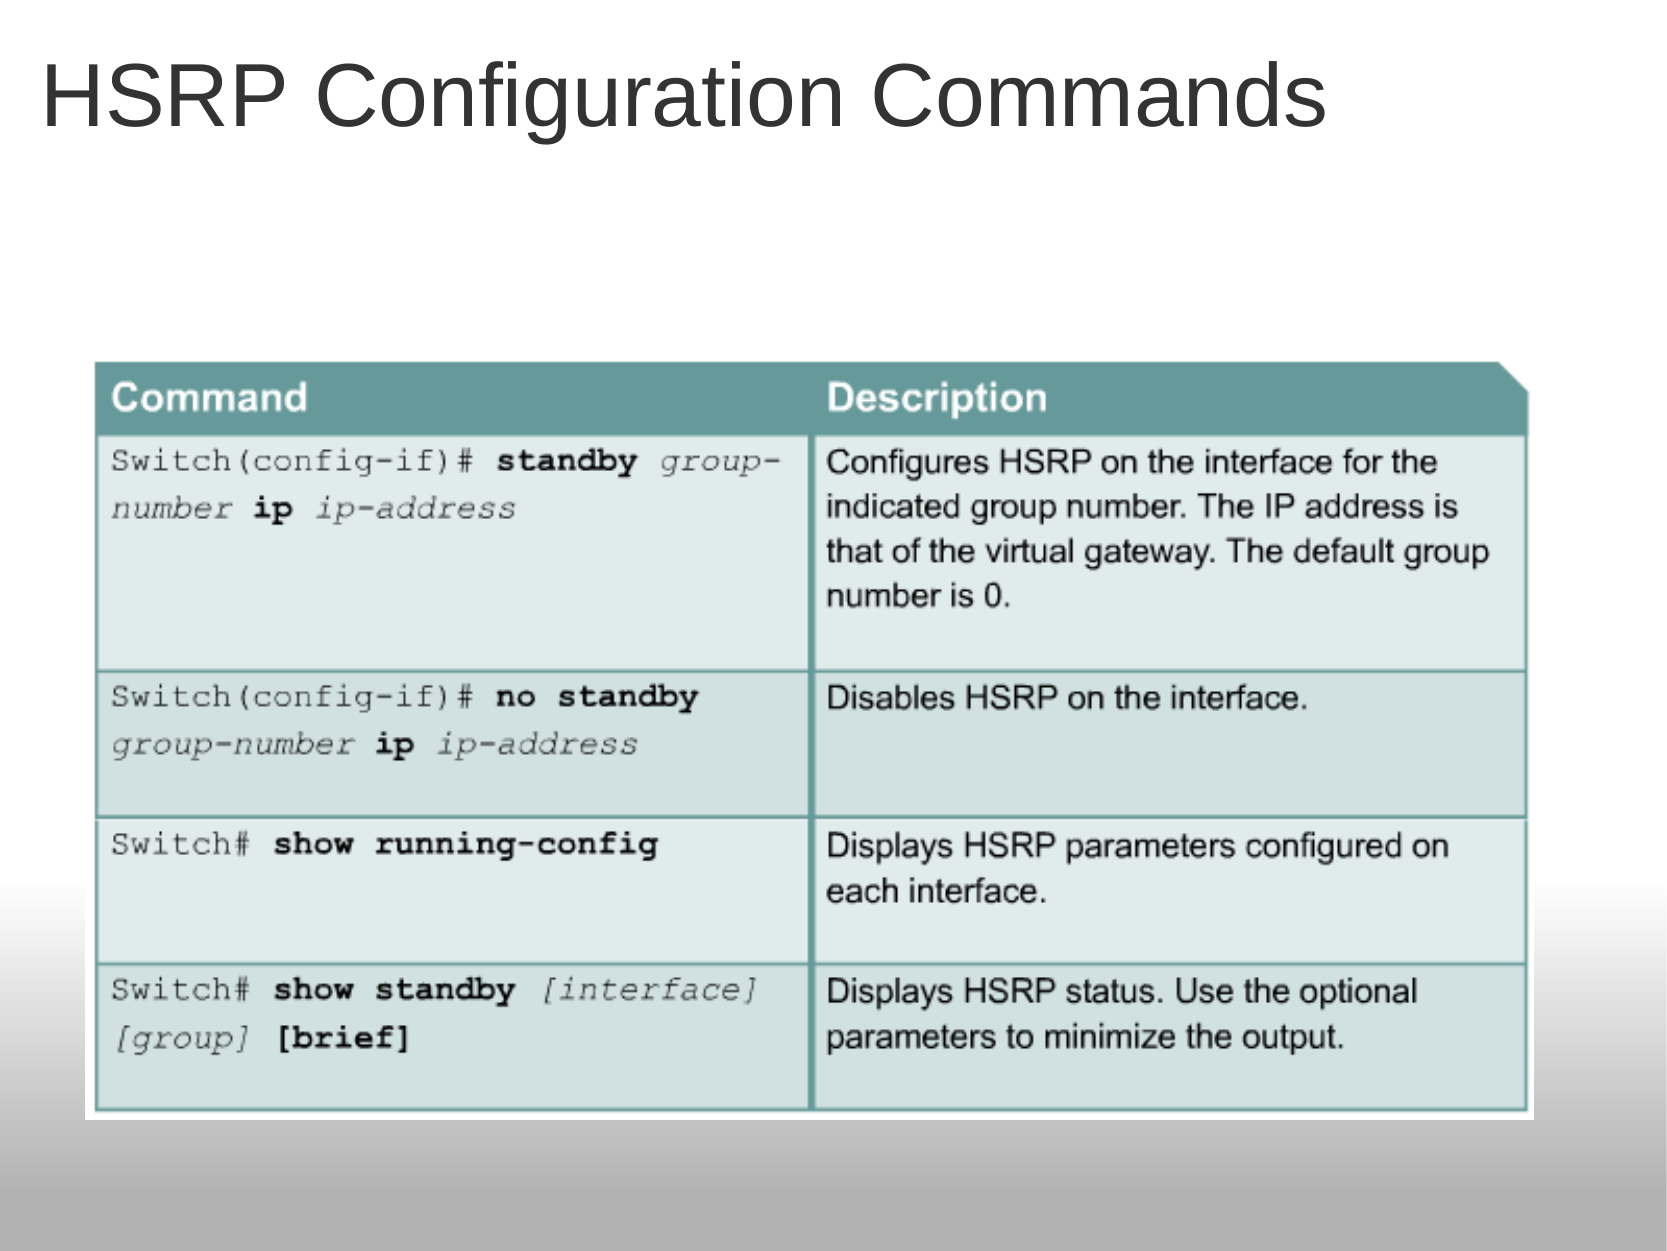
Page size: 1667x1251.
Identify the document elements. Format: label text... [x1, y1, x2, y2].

title HSRP Configuration Commands [40, 50, 1627, 201]
picture [0, 0, 1667, 1251]
